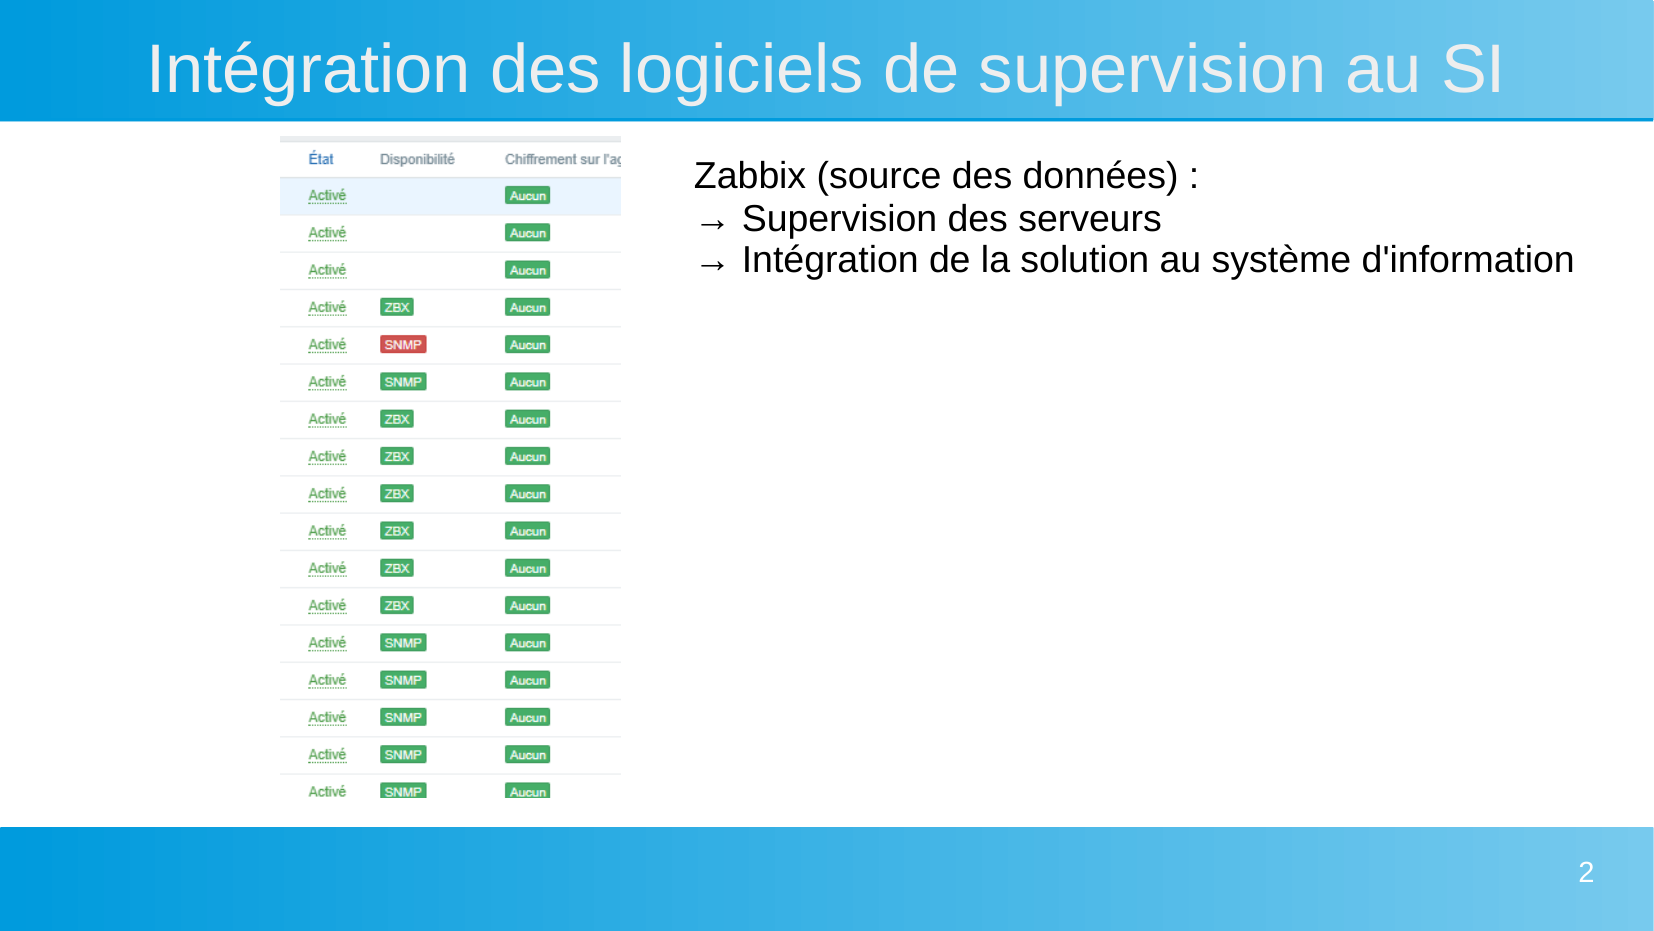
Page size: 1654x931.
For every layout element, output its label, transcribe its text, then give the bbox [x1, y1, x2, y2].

title Intégration des logiciels de supervision au SI [59, 29, 1595, 108]
picture [280, 136, 621, 798]
text_box Zabbix (source des données) : → Supervision des serveurs → Intégration de la solution au système d'information [679, 147, 1625, 798]
